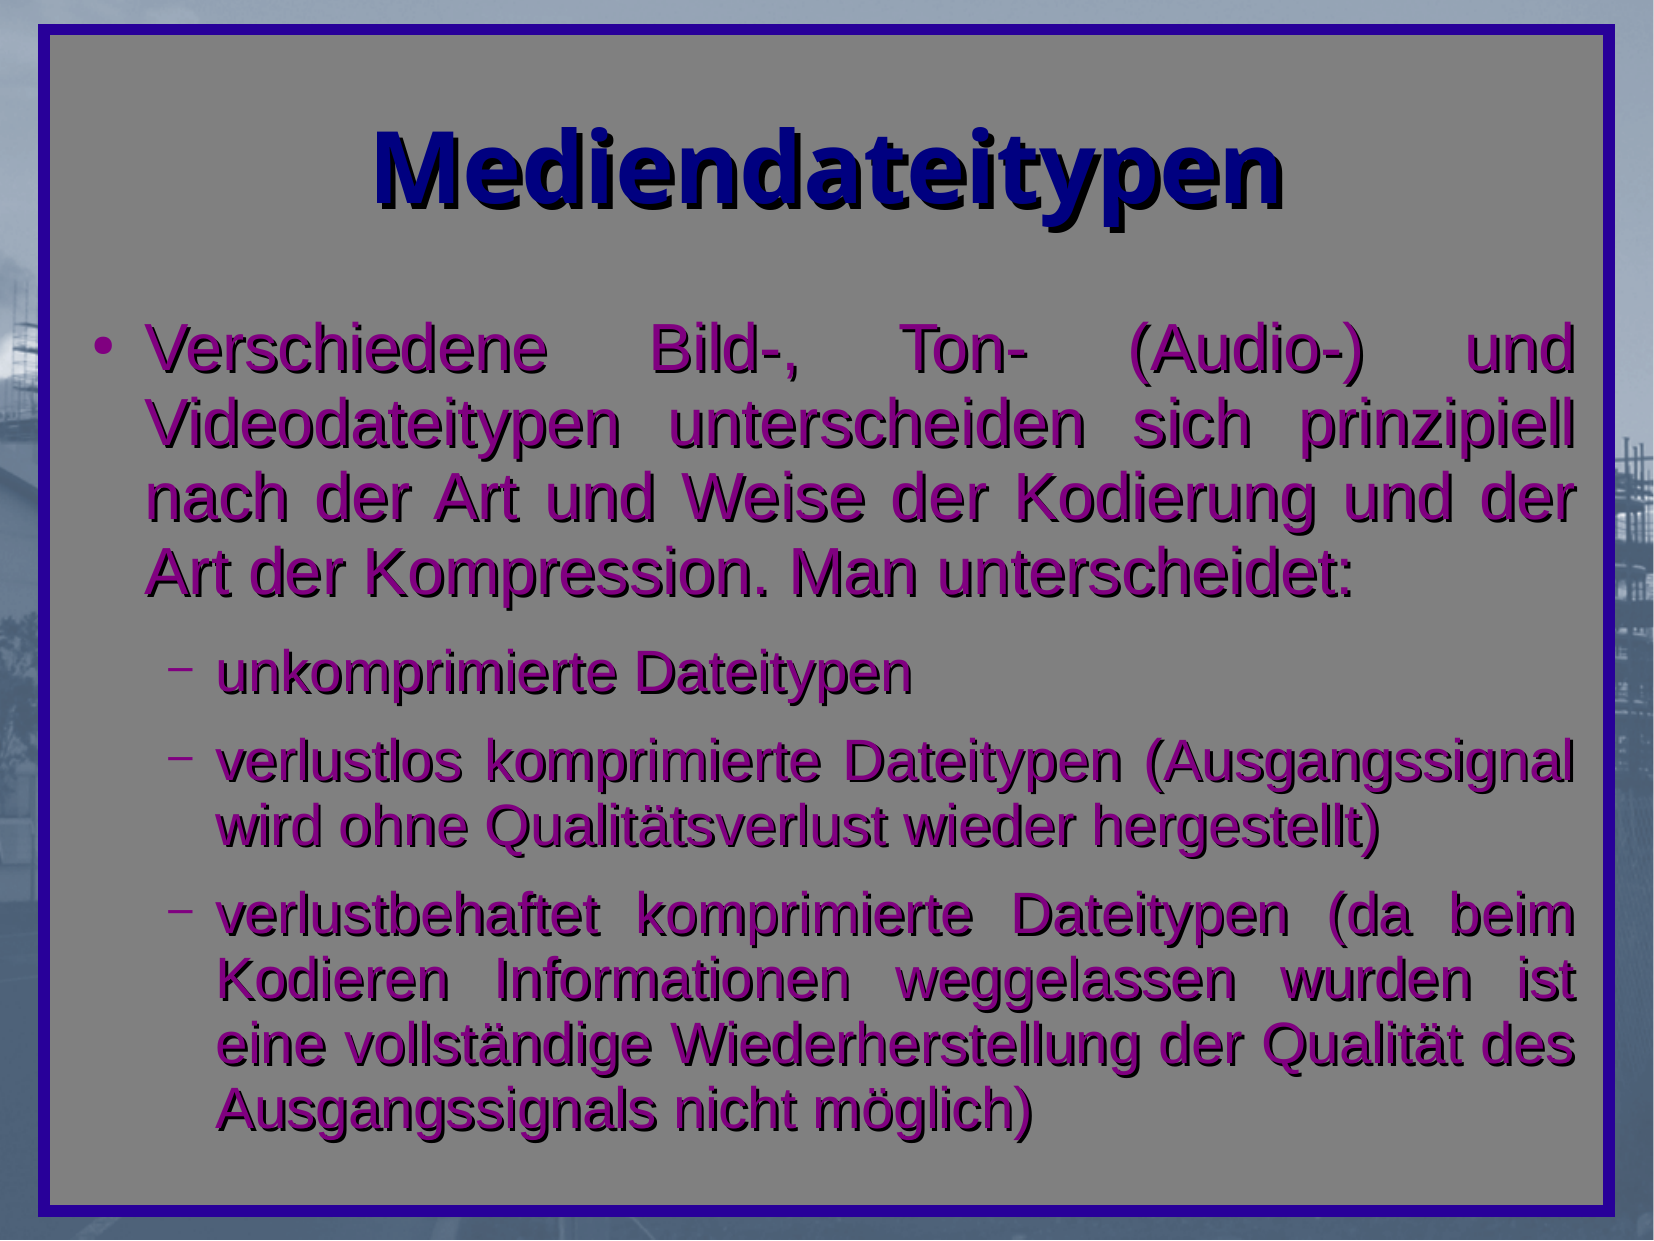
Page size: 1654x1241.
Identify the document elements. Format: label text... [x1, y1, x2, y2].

list Verschiedene Bild-, Ton- (Audio-) und Videodateitypen unterscheiden sich prinzipiell nach der Art und Weise der Kodierung und der Art der Kompression. Man unterscheidet: unkomprimierte Dateitypen verlustlos komprimierte Dateitypen (Ausgangssignal wird ohne Qualitätsverlust wieder hergestellt) verlustbehaftet komprimierte Dateitypen (da beim Kodieren Informationen weggelassen wurden ist eine vollständige Wiederherstellung der Qualität des Ausgangssignals nicht möglich) [73, 310, 1577, 1152]
title Mediendateitypen [82, 49, 1571, 281]
picture [0, 0, 1654, 1240]
